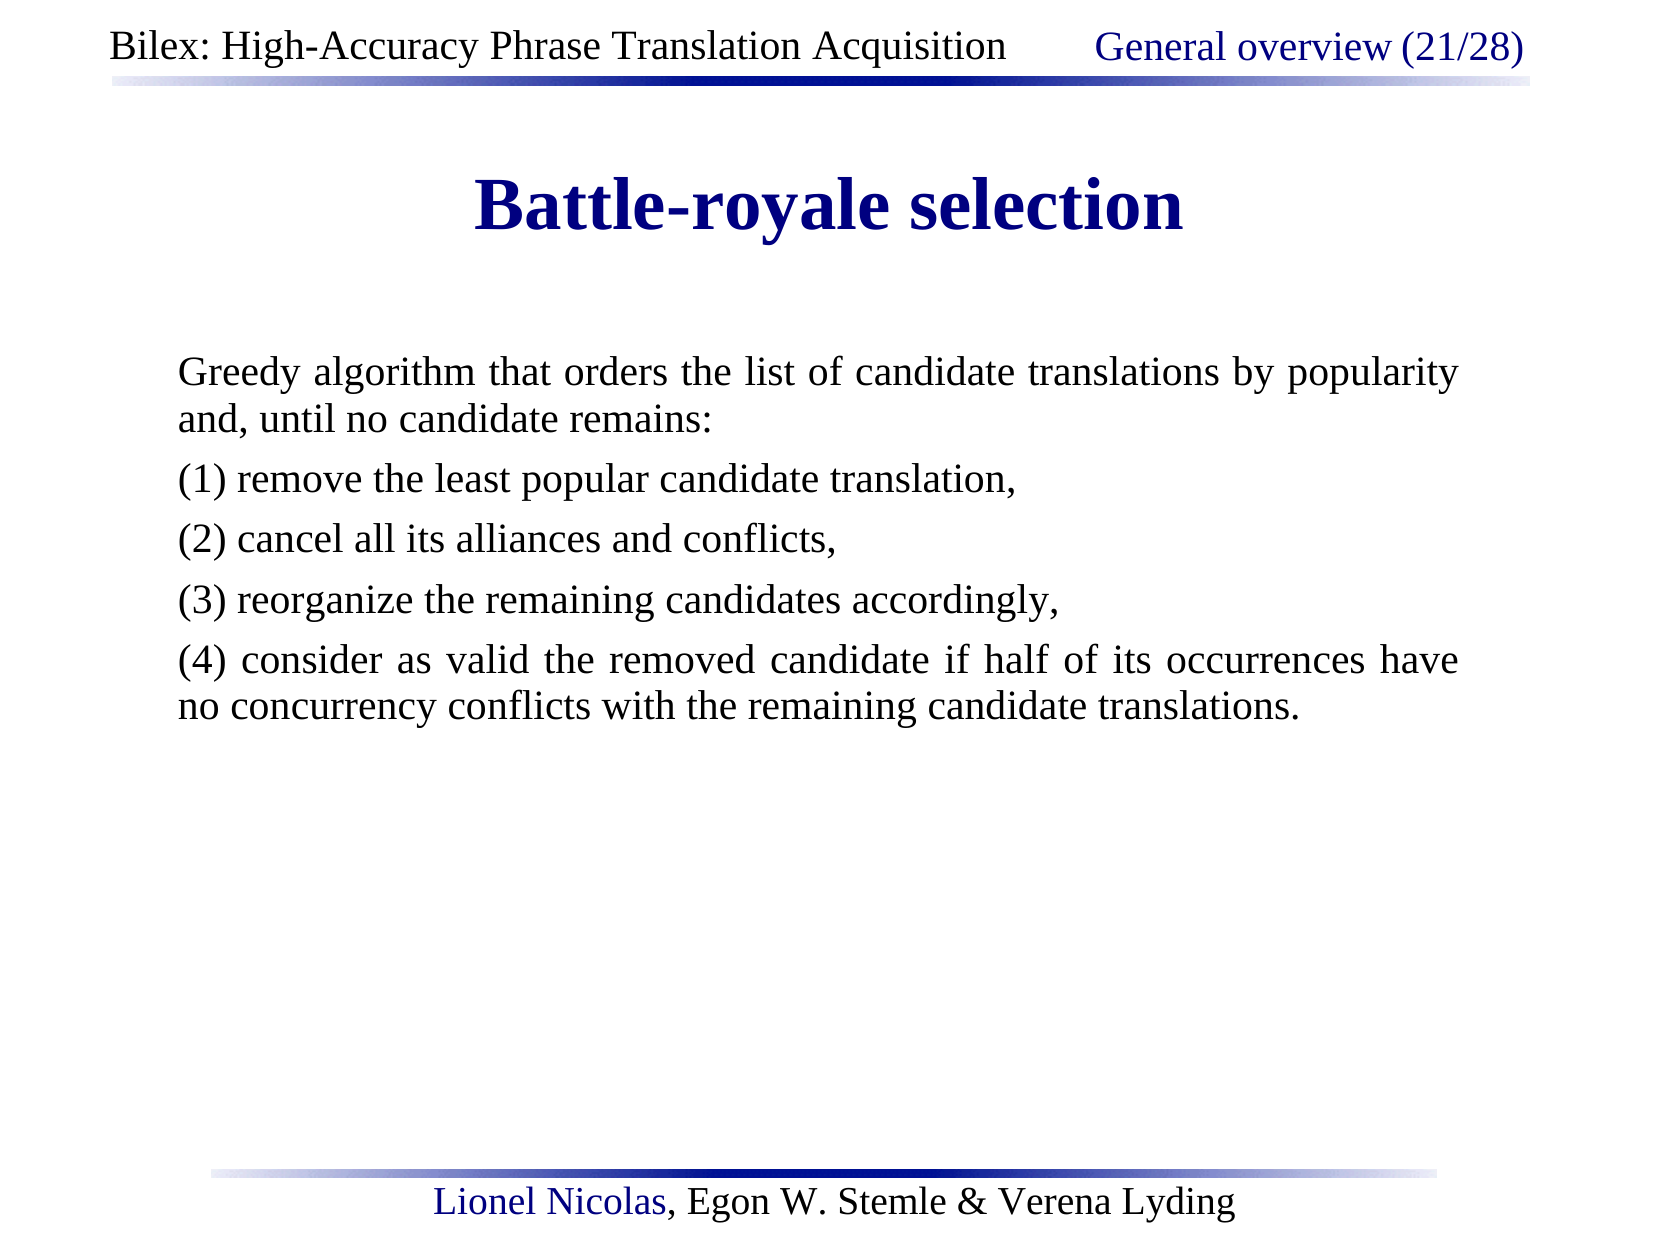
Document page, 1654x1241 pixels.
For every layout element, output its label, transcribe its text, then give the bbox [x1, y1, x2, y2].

picture [211, 1169, 1437, 1178]
picture [112, 76, 1530, 86]
text_box Battle-royale selection [460, 155, 1200, 348]
text_box General overview [1079, 15, 1409, 82]
text_box Greedy algorithm that orders the list of candidate translations by popularity and, until no candidate remains: (1) remove the least popular candidate translation, (2) cancel all its alliances and conflicts, (3) reorganize the remaining candidates accordingly, (4) consider as valid the removed candidate if half of its occurrences have no concurrency conflicts with the remaining candidate translations. [177, 348, 1461, 815]
